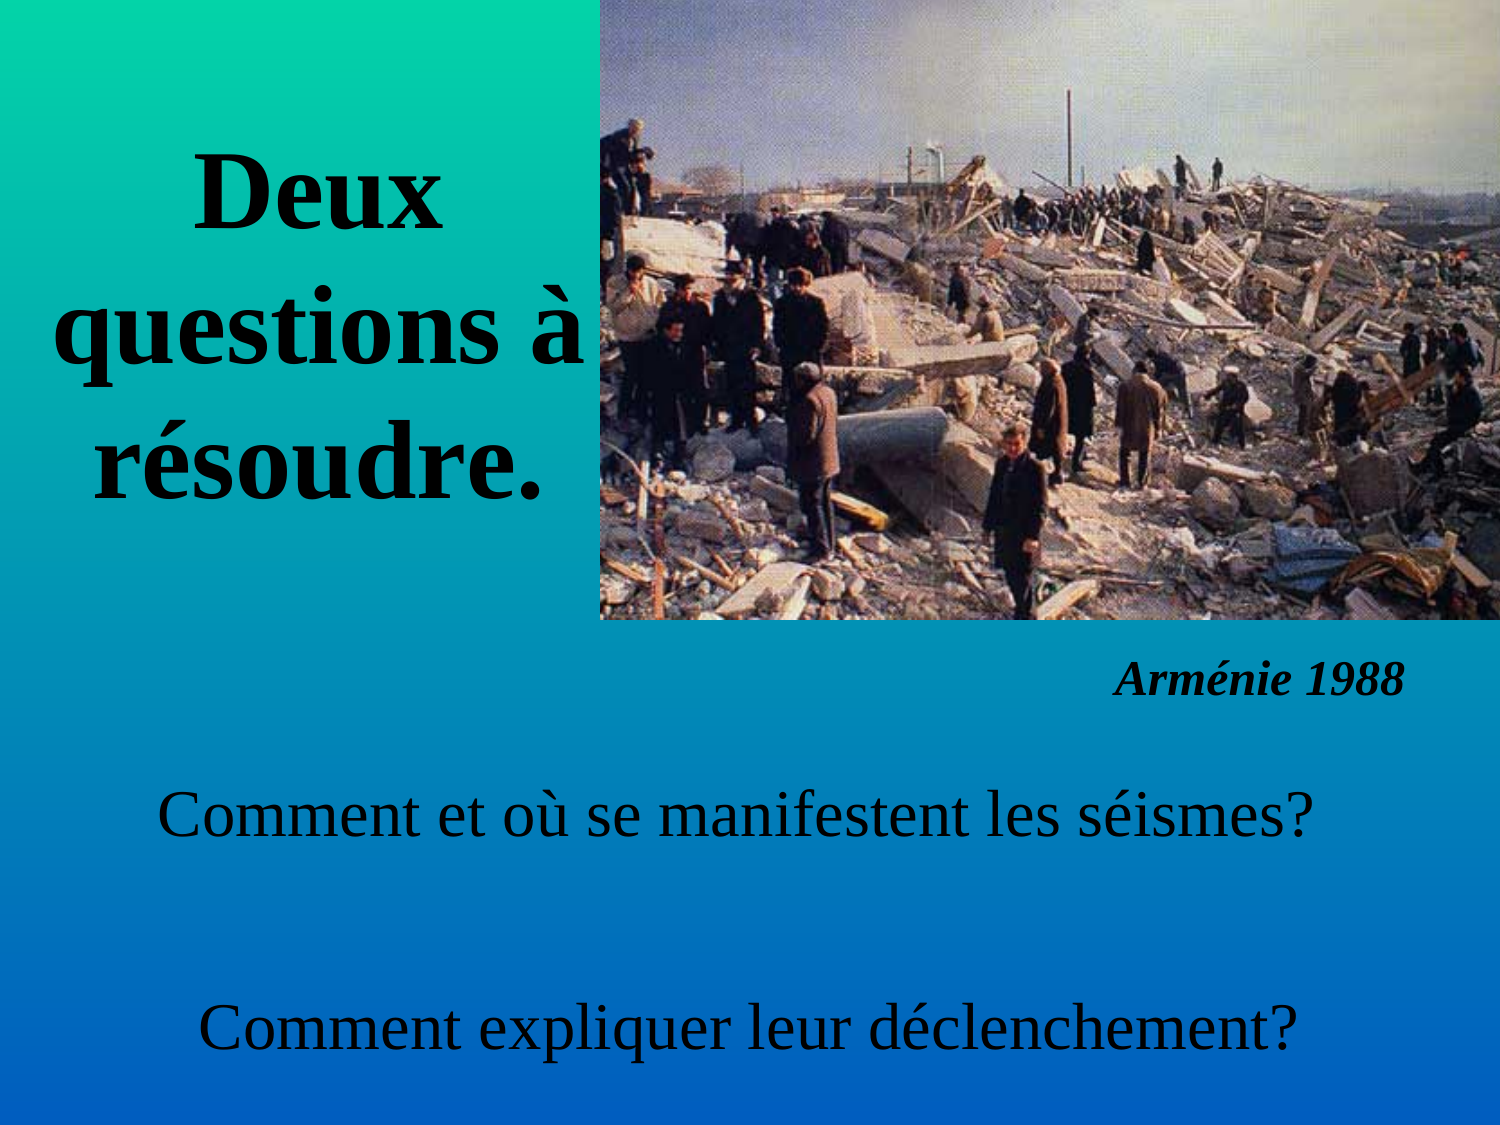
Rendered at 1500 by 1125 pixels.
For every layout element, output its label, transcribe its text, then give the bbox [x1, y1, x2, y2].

text_box Comment et où se manifestent les séismes? [37, 762, 1438, 858]
text_box Arménie 1988 [1100, 637, 1463, 713]
picture [0, 0, 1500, 619]
text_box Deux questions à résoudre. [0, 99, 600, 538]
text_box Comment expliquer leur déclenchement? [37, 974, 1463, 1071]
